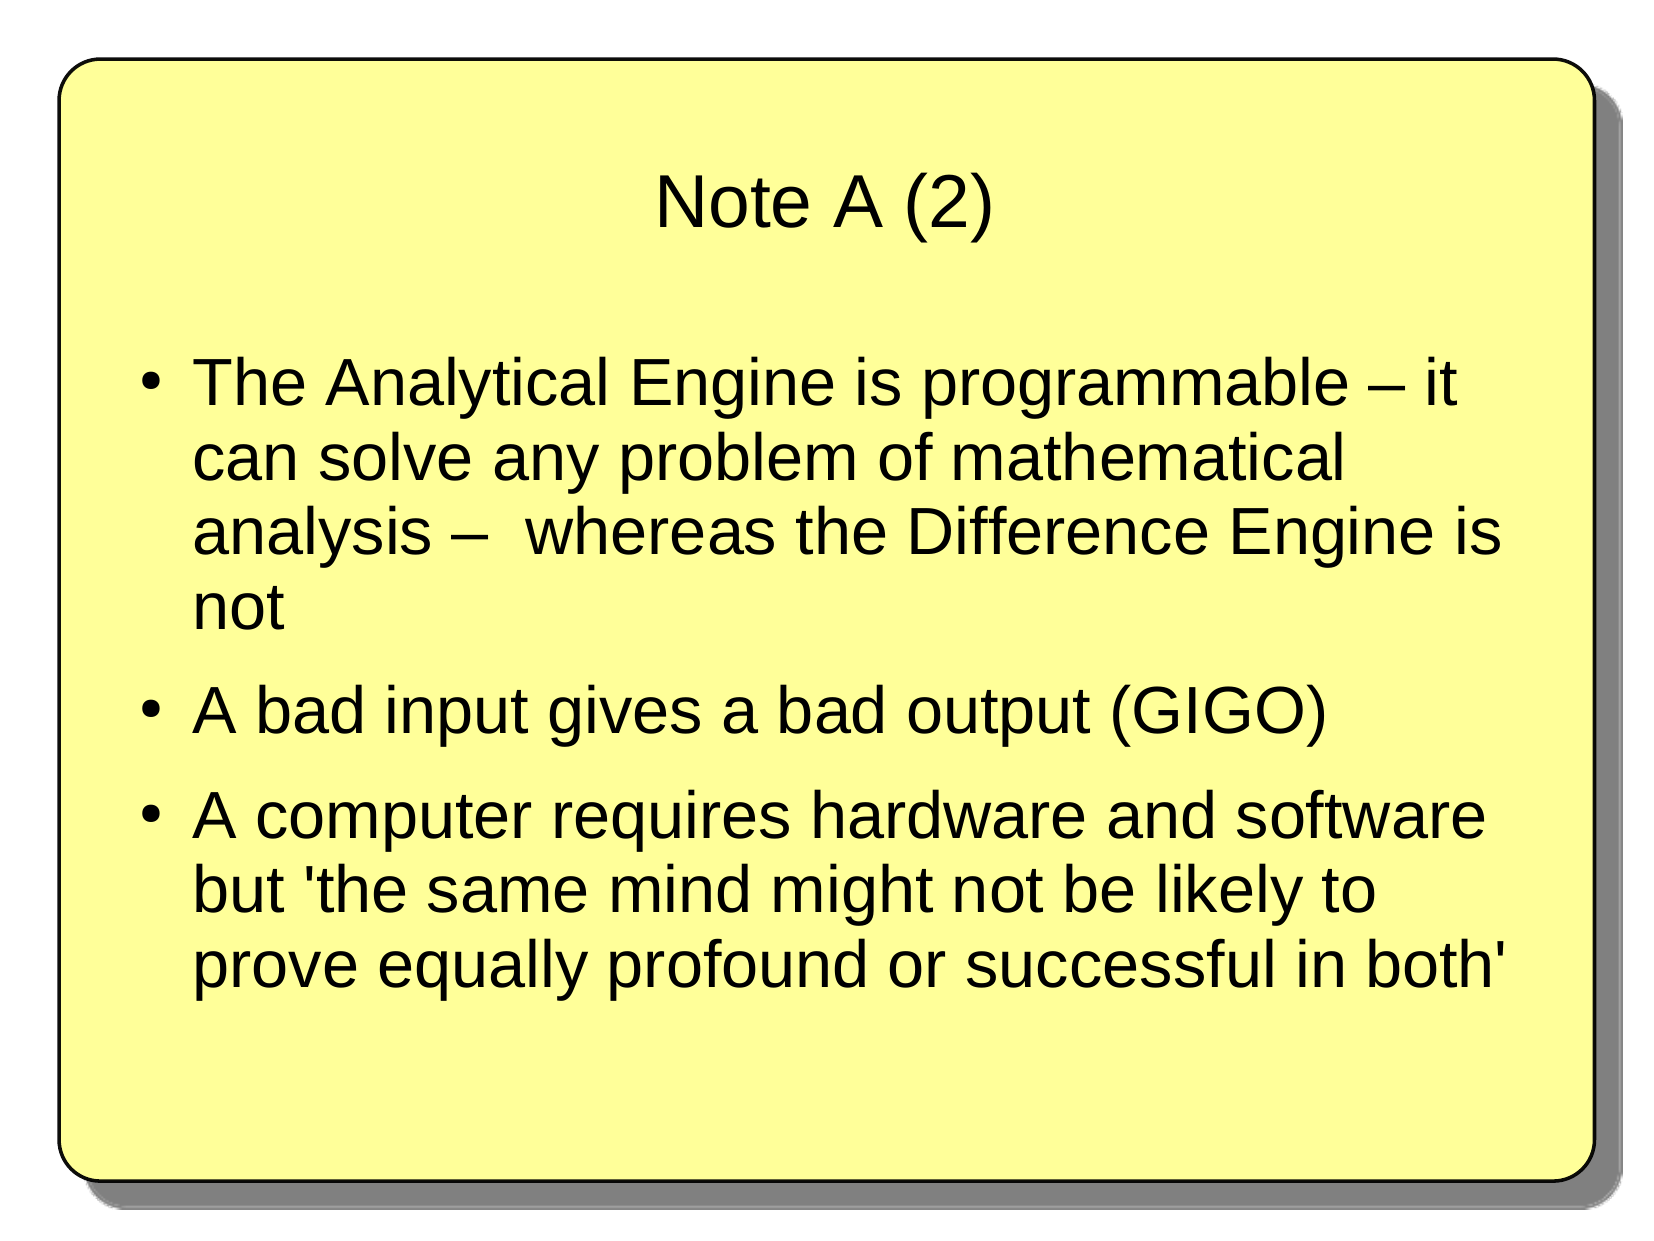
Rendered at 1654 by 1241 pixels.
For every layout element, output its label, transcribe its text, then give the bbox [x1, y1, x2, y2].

title Note A (2) [118, 105, 1532, 298]
list The Analytical Engine is programmable – it can solve any problem of mathematical analysis – whereas the Difference Engine is not A bad input gives a bad output (GIGO) A computer requires hardware and software but 'the same mind might not be likely to prove equally profound or successful in both' [121, 344, 1534, 1112]
